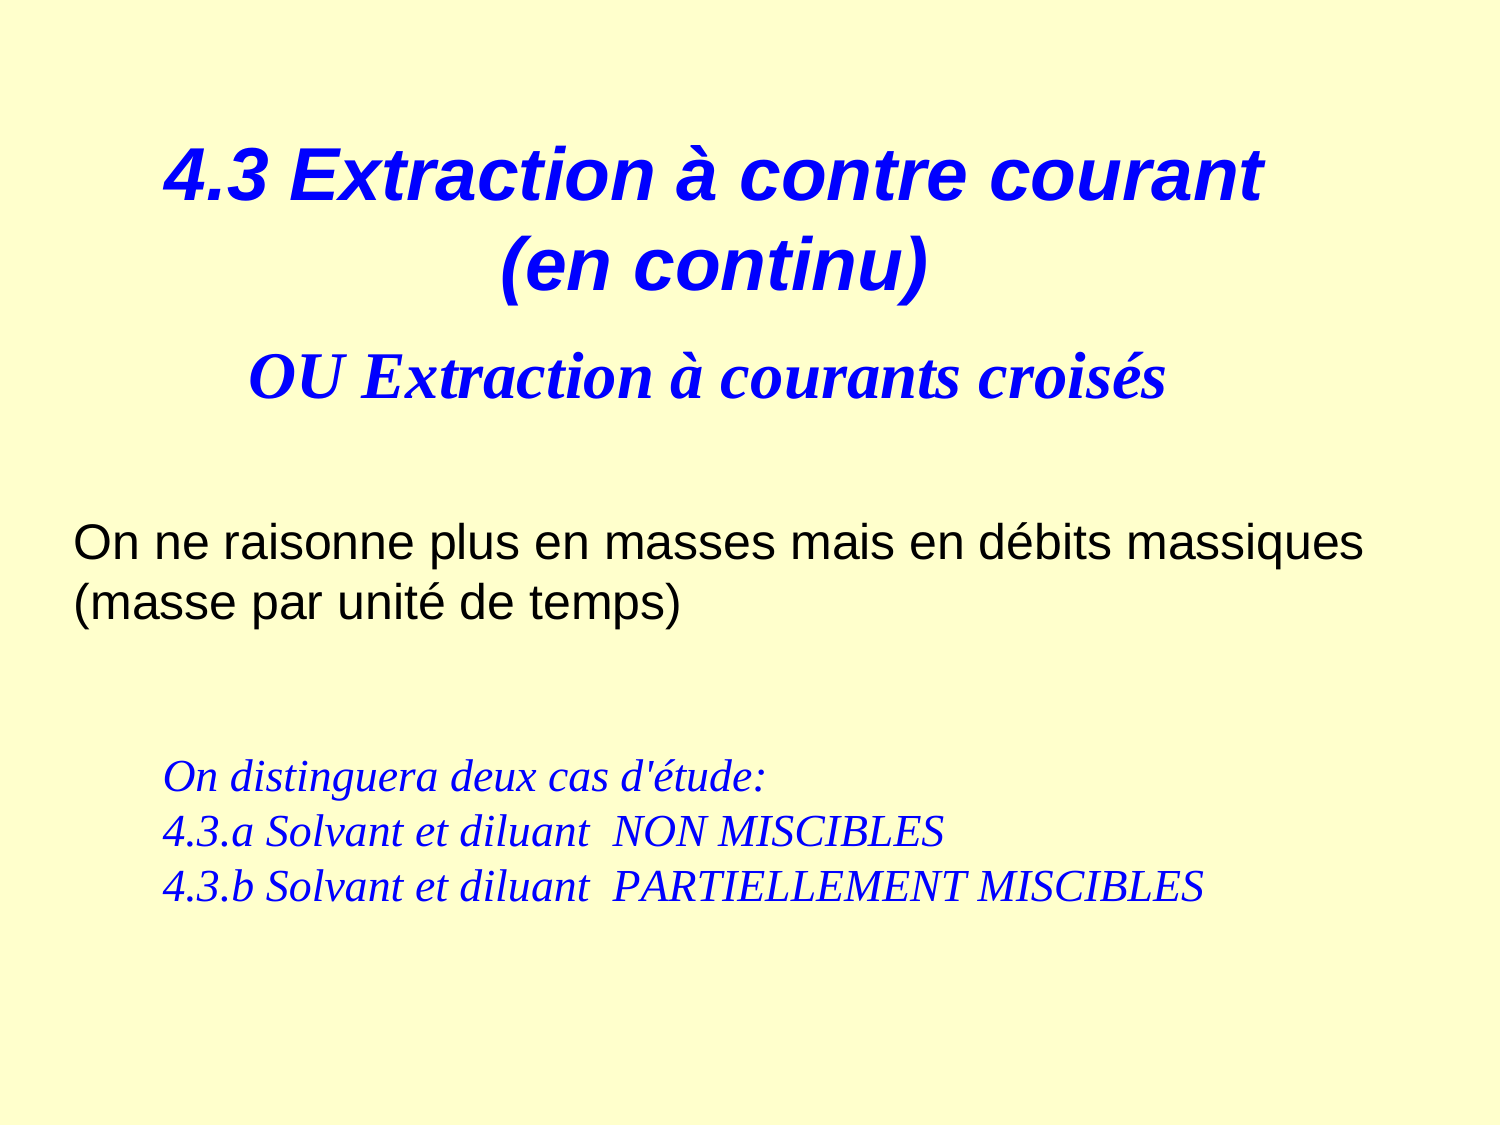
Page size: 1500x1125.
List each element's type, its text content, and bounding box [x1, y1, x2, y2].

text_box On distinguera deux cas d'étude: 4.3.a Solvant et diluant NON MISCIBLES 4.3.b Solvant et diluant PARTIELLEMENT MISCIBLES [147, 738, 1477, 945]
text_box OU Extraction à courants croisés [118, 324, 1300, 420]
text_box 4.3 Extraction à contre courant (en continu) [88, 118, 1341, 314]
text_box On ne raisonne plus en masses mais en débits massiques (masse par unité de temps) [59, 501, 1422, 638]
